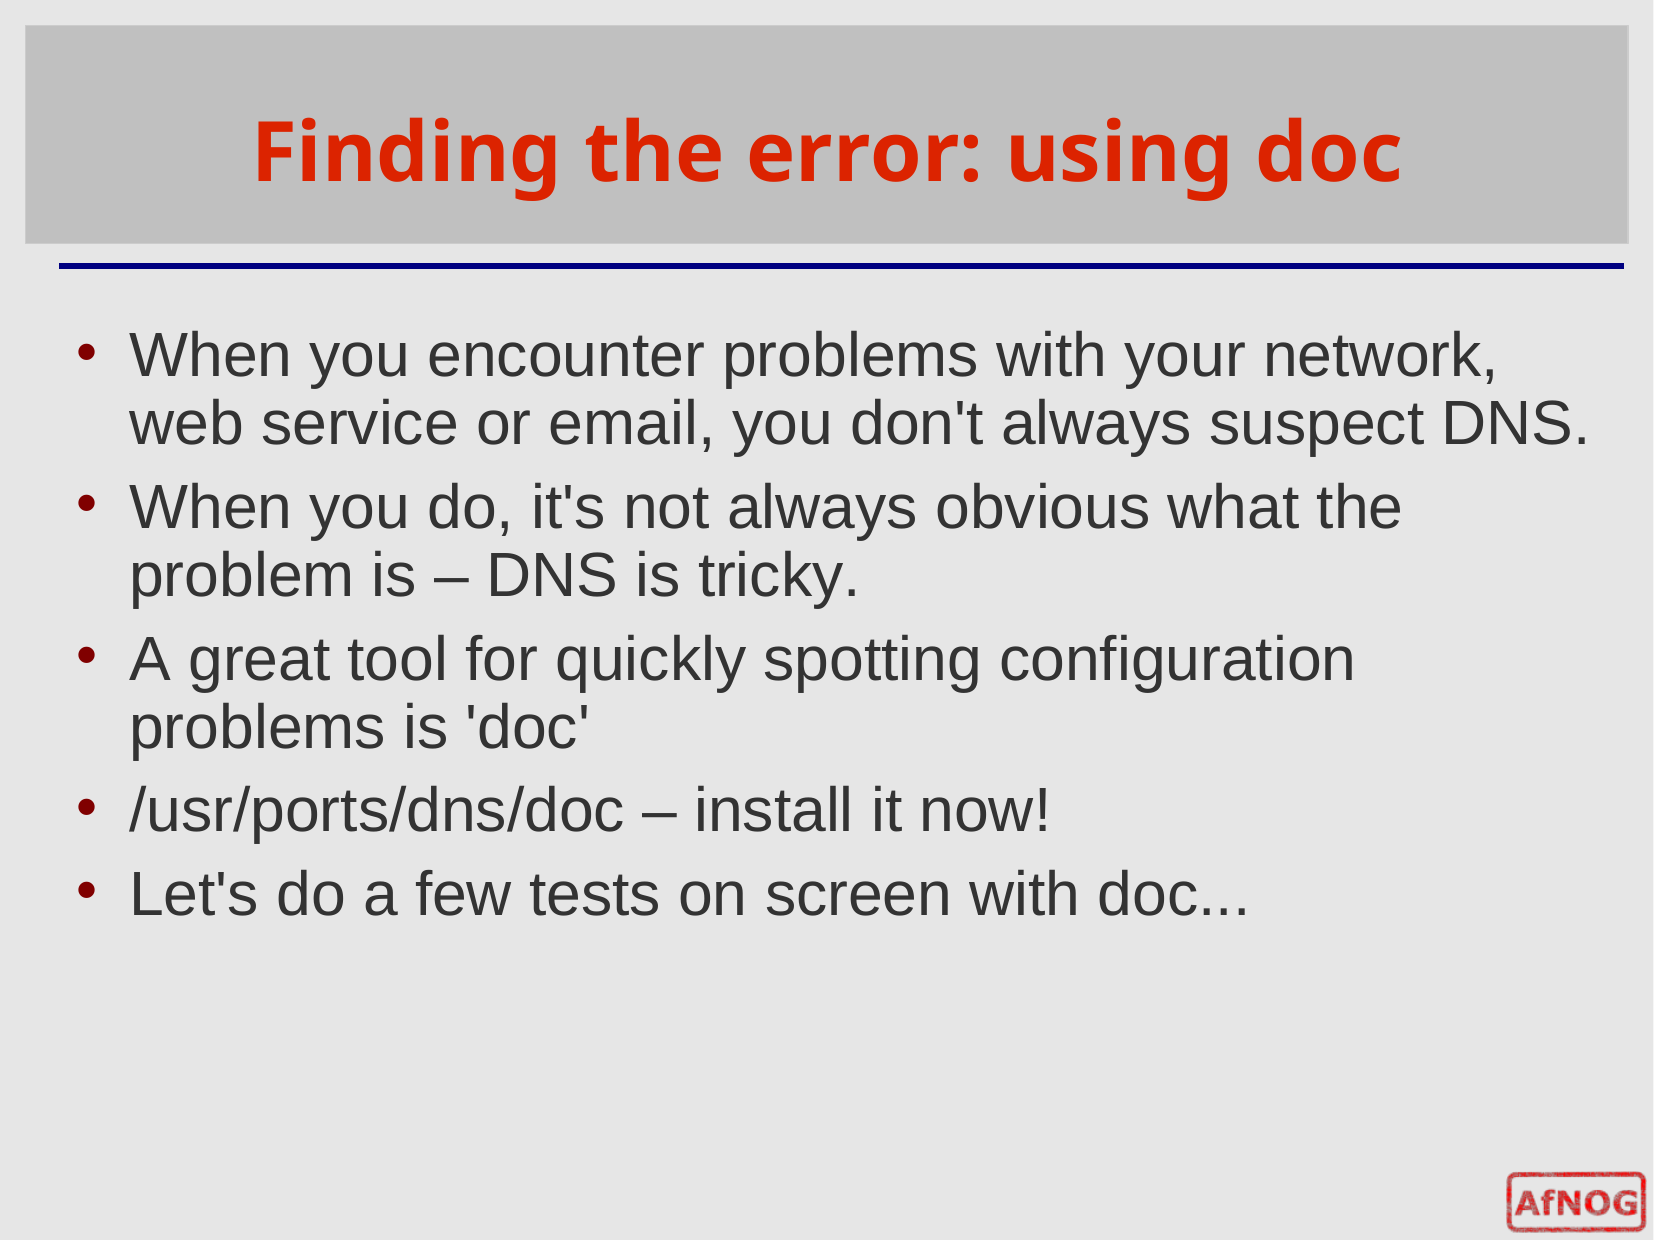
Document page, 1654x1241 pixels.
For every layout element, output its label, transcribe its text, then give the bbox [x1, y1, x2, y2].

title Finding the error: using doc [121, 46, 1534, 254]
list When you encounter problems with your network, web service or email, you don't always suspect DNS. When you do, it's not always obvious what the problem is – DNS is tricky. A great tool for quickly spotting configuration problems is 'doc' /usr/ports/dns/doc – install it now! Let's do a few tests on screen with doc... [59, 322, 1595, 1132]
picture [1505, 1170, 1648, 1235]
